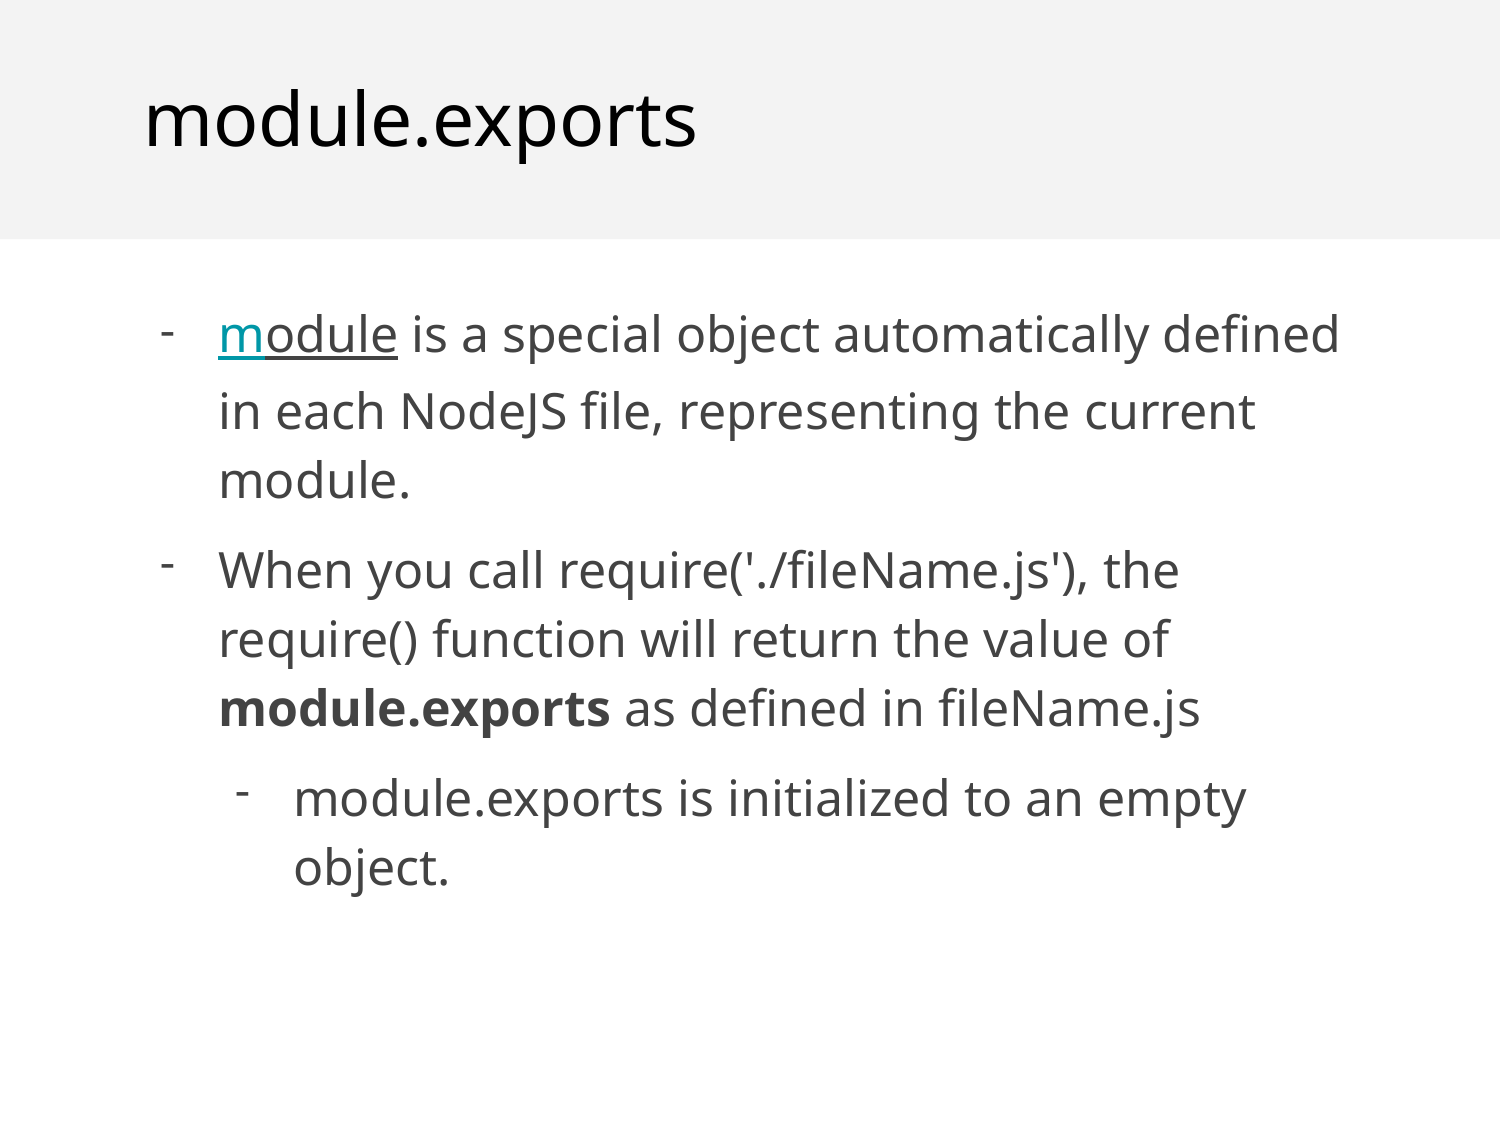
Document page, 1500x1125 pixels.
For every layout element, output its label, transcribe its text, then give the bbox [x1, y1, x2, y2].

title module.exports [128, 56, 1372, 183]
list module is a special object automatically defined in each NodeJS file, representing the current module. When you call require('./fileName.js'), the require() function will return the value of module.exports as defined in fileName.js module.exports is initialized to an empty object. [128, 276, 1372, 750]
